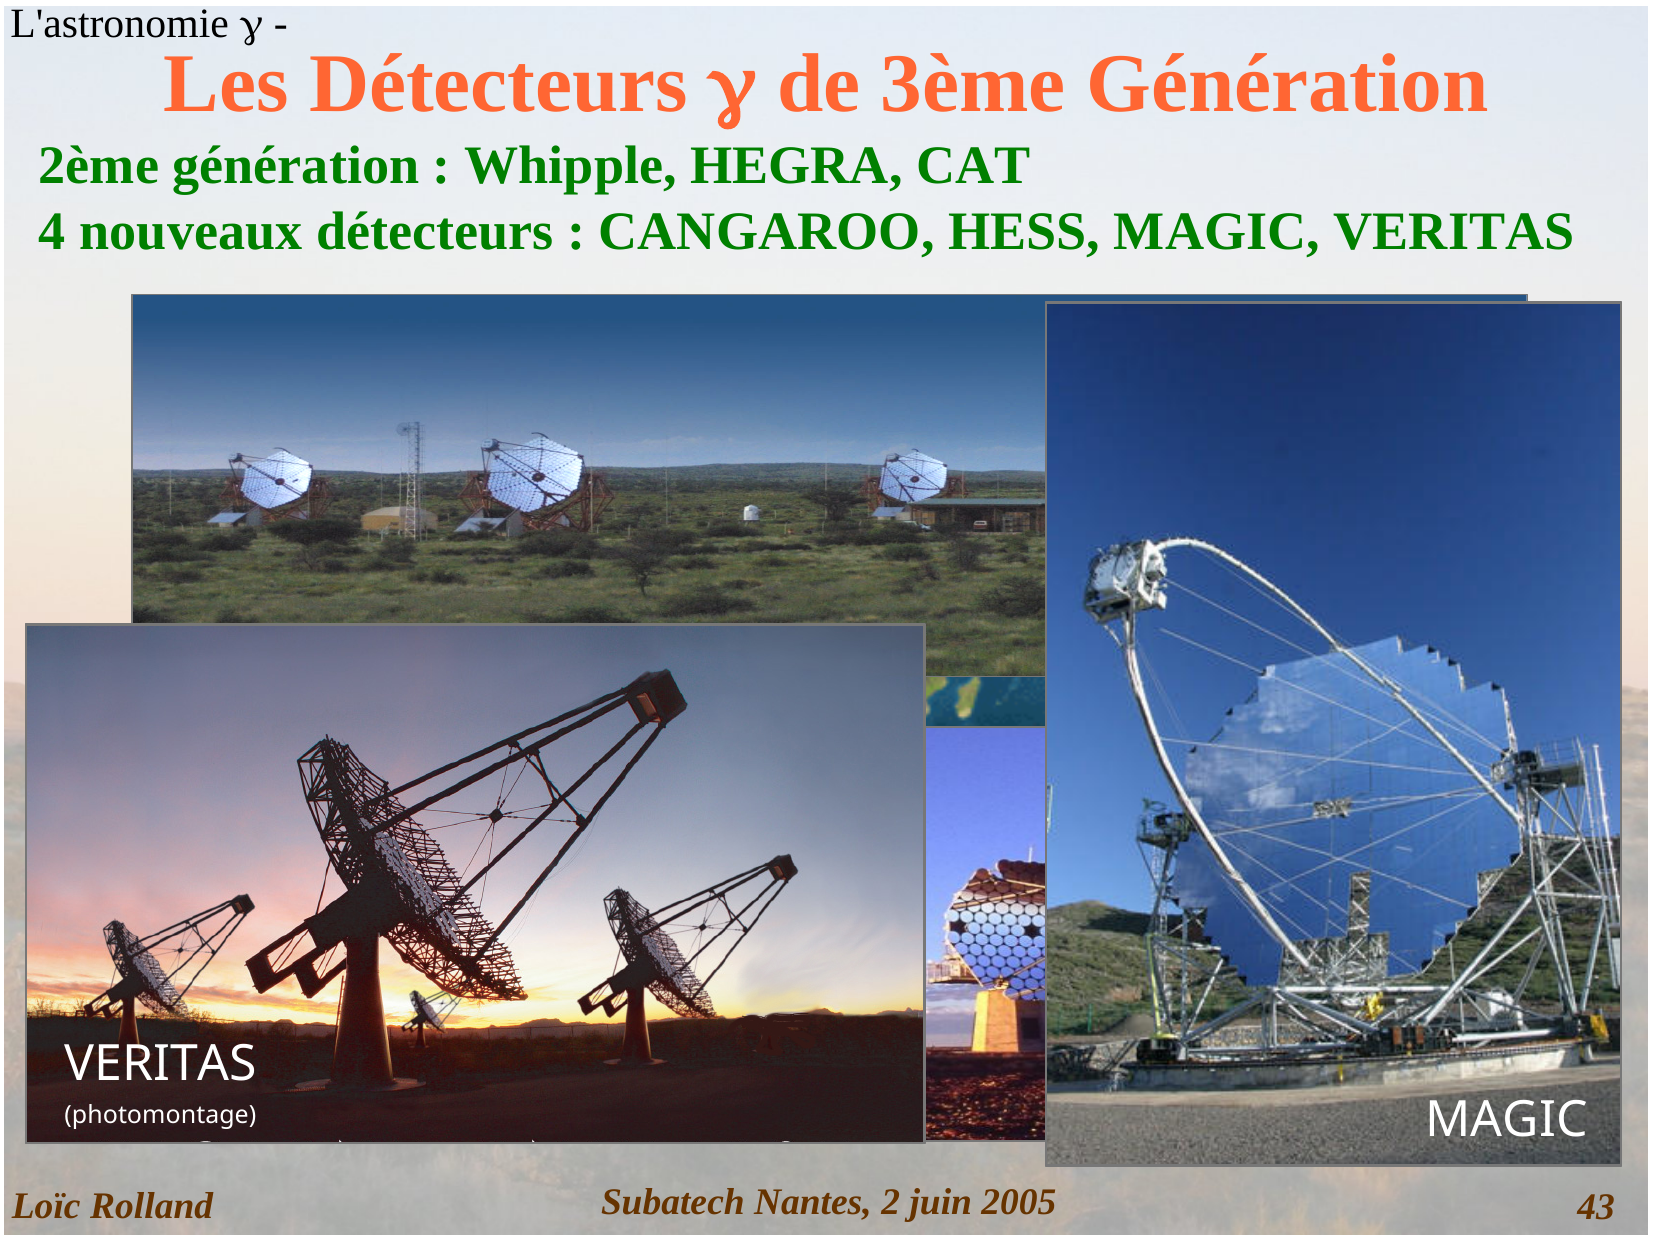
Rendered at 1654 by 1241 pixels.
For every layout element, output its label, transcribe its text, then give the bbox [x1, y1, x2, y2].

picture [926, 677, 1045, 726]
picture [1047, 304, 1620, 1164]
list 2ème génération : Whipple, HEGRA, CAT 4 nouveaux détecteurs : CANGAROO, HESS, MAGIC, VERITAS [23, 135, 1654, 305]
title Les Détecteurs  de 3ème Génération [0, 62, 1654, 146]
text_box VERITAS (photomontage) [49, 1016, 442, 1145]
picture [27, 626, 923, 1142]
picture [4, 146, 1648, 1235]
text_box MAGIC [1410, 1072, 1613, 1163]
text_box L'astronomie  - [0, 0, 1654, 62]
picture [926, 728, 1045, 1140]
picture [132, 295, 1527, 676]
